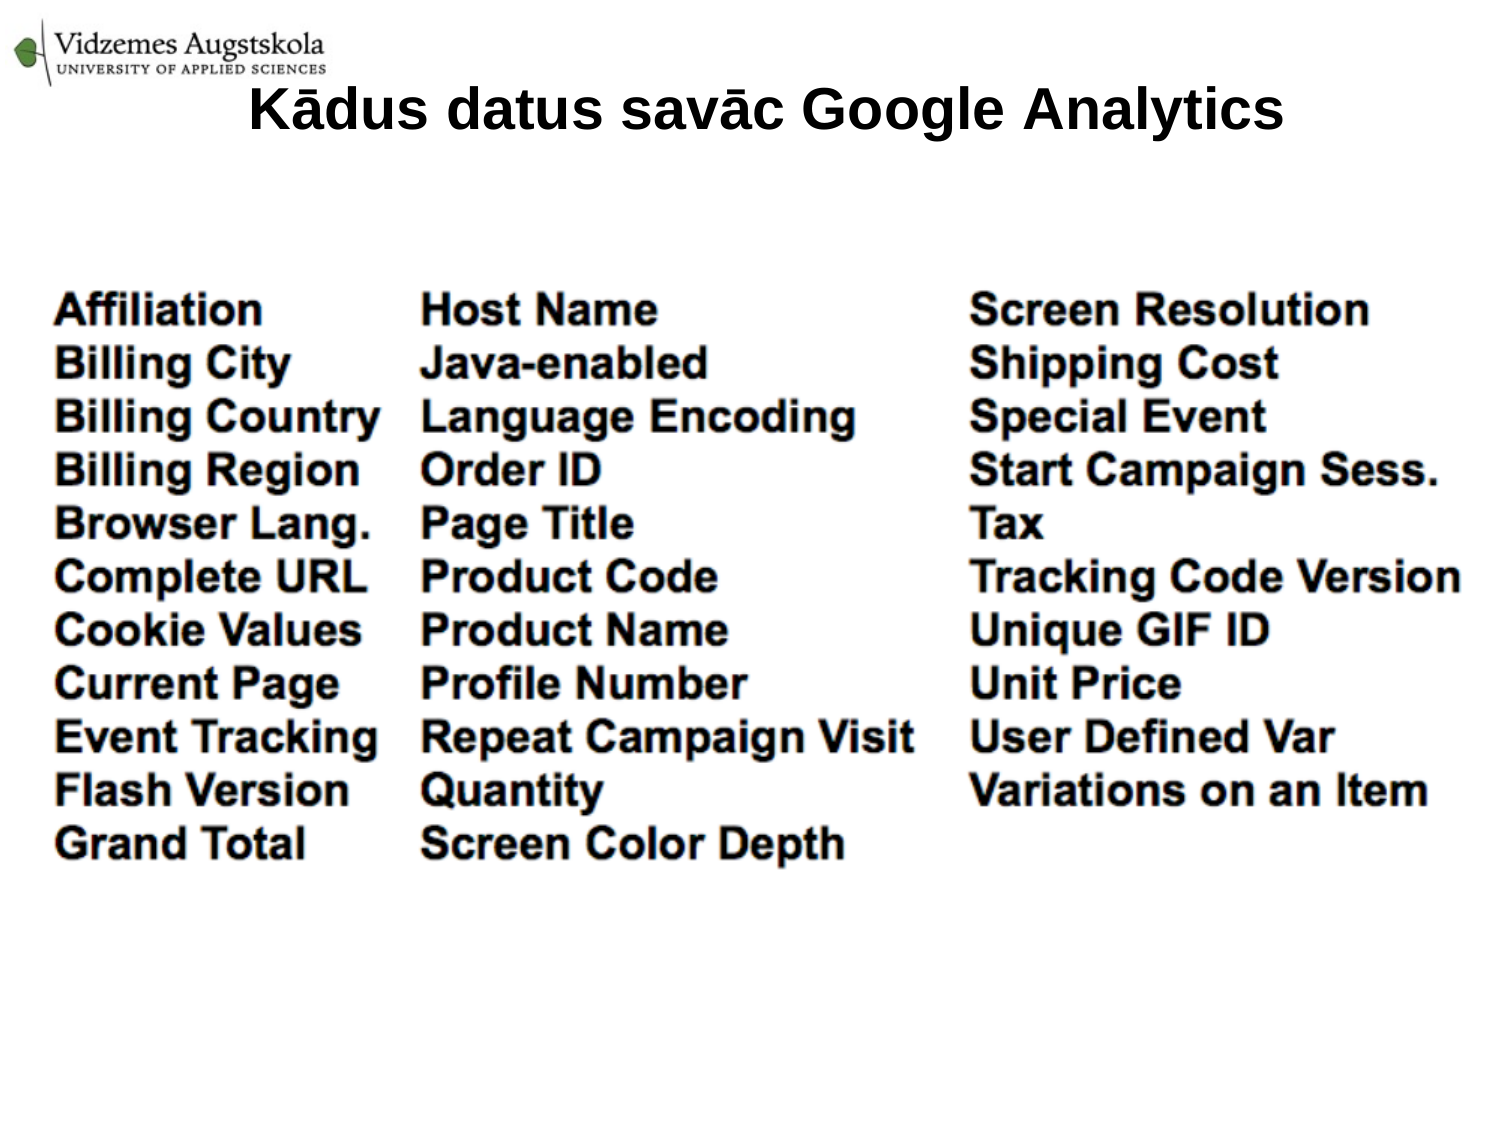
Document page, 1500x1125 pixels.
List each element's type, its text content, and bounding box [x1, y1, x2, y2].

picture [35, 283, 1489, 875]
title Kādus datus savāc Google Analytics [75, 24, 1425, 198]
picture [5, 2, 334, 102]
